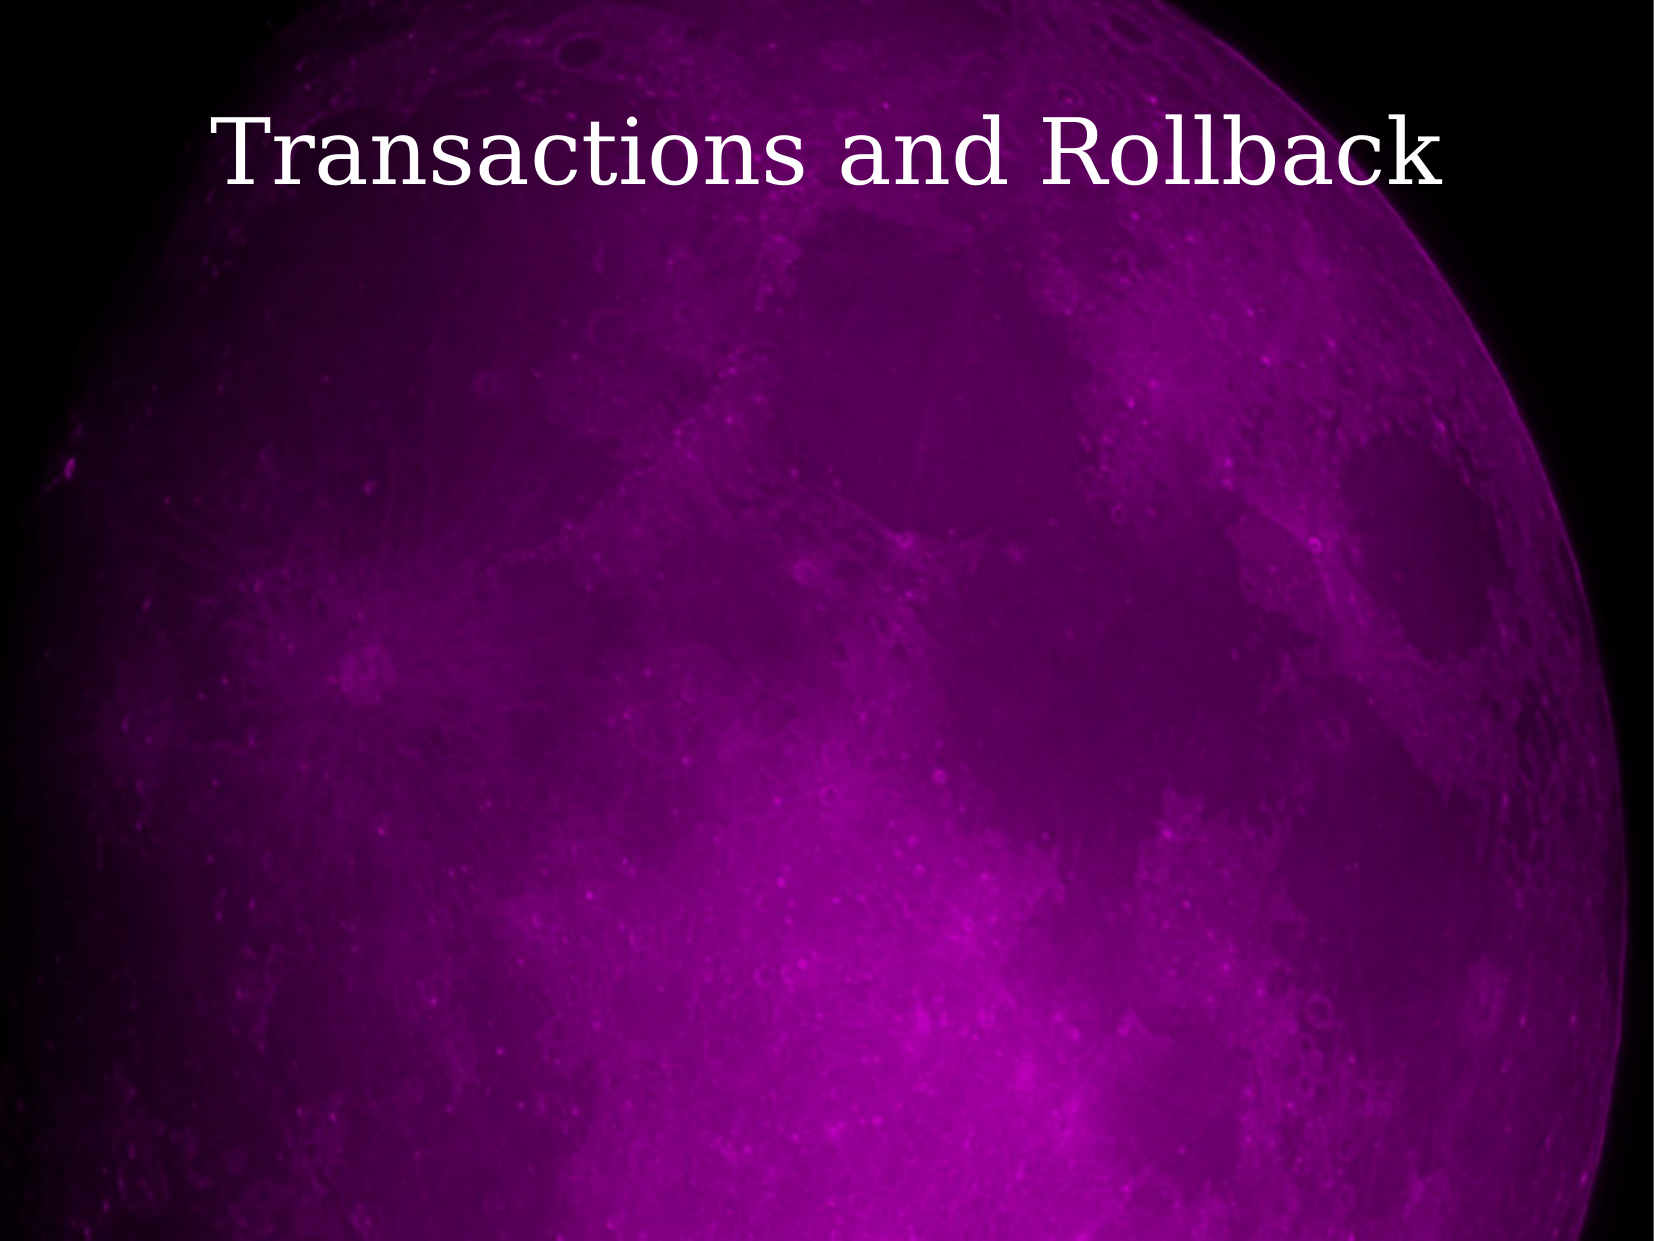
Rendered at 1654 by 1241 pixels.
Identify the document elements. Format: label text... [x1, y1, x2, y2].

title Transactions and Rollback [82, 49, 1571, 257]
picture [0, 0, 1654, 1241]
